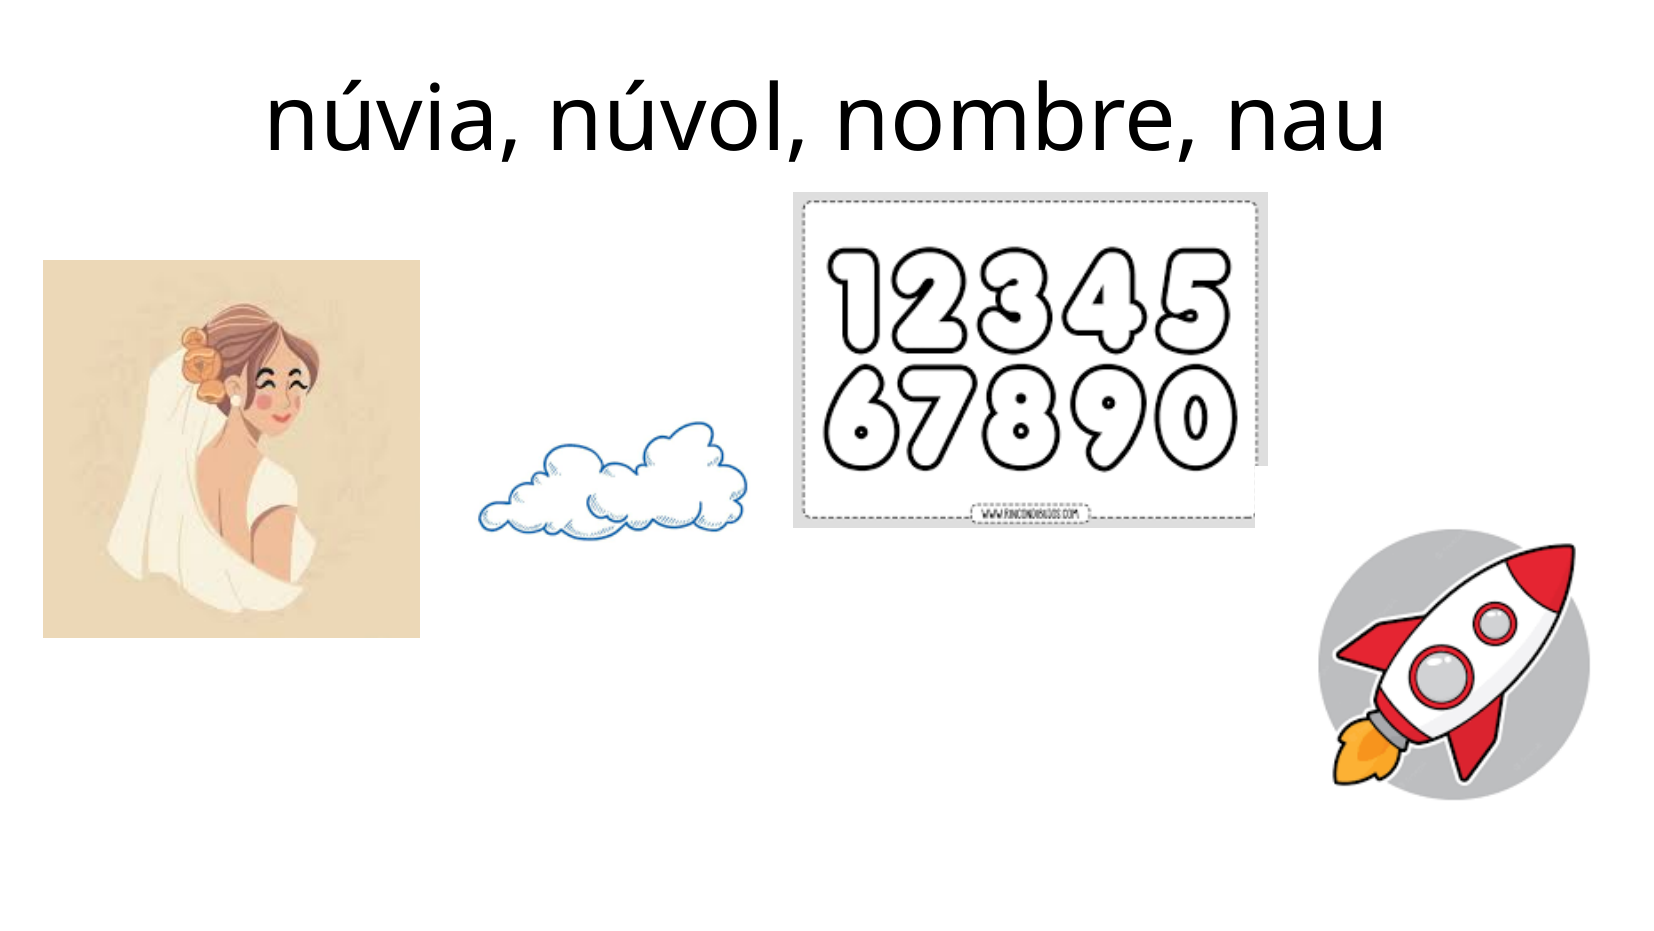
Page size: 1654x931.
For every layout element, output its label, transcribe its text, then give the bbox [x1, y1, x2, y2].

title núvia, núvol, nombre, nau [82, 37, 1571, 193]
picture [434, 302, 792, 661]
picture [43, 260, 420, 638]
picture [793, 192, 1654, 864]
